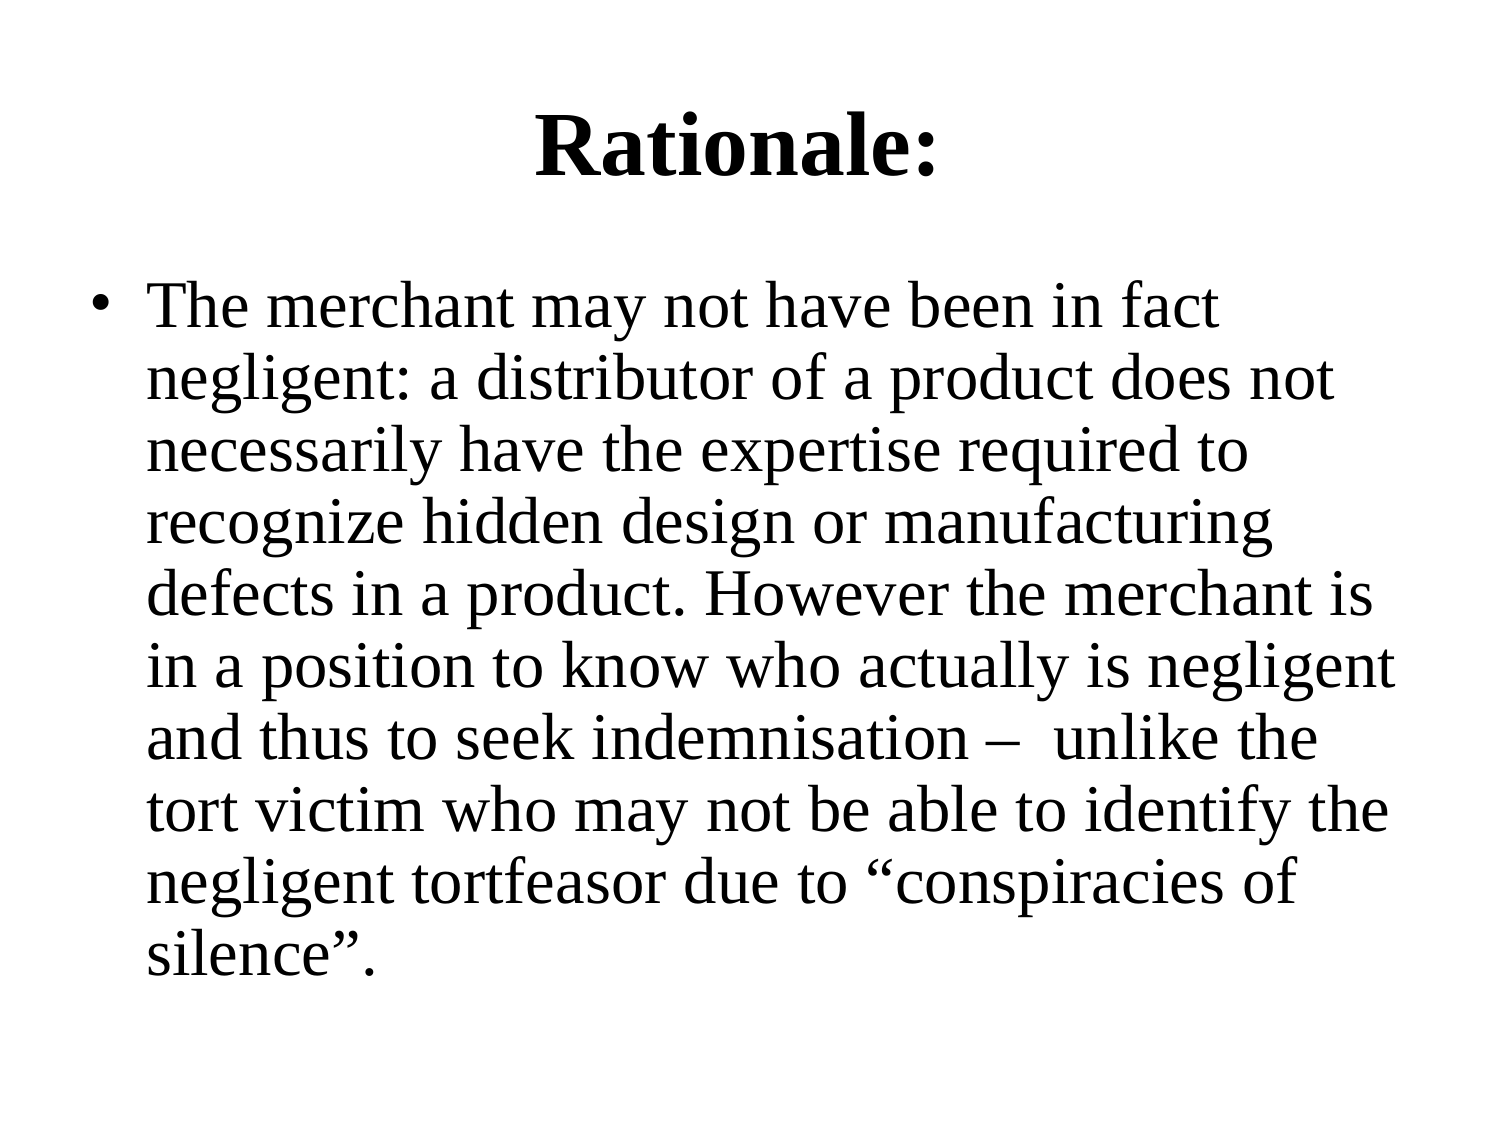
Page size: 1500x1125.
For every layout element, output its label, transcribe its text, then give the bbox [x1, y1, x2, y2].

title Rationale: [75, 45, 1426, 233]
list The merchant may not have been in fact negligent: a distributor of a product does not necessarily have the expertise required to recognize hidden design or manufacturing defects in a product. However the merchant is in a position to know who actually is negligent and thus to seek indemnisation – unlike the tort victim who may not be able to identify the negligent tortfeasor due to “conspiracies of silence”. [75, 262, 1426, 1005]
